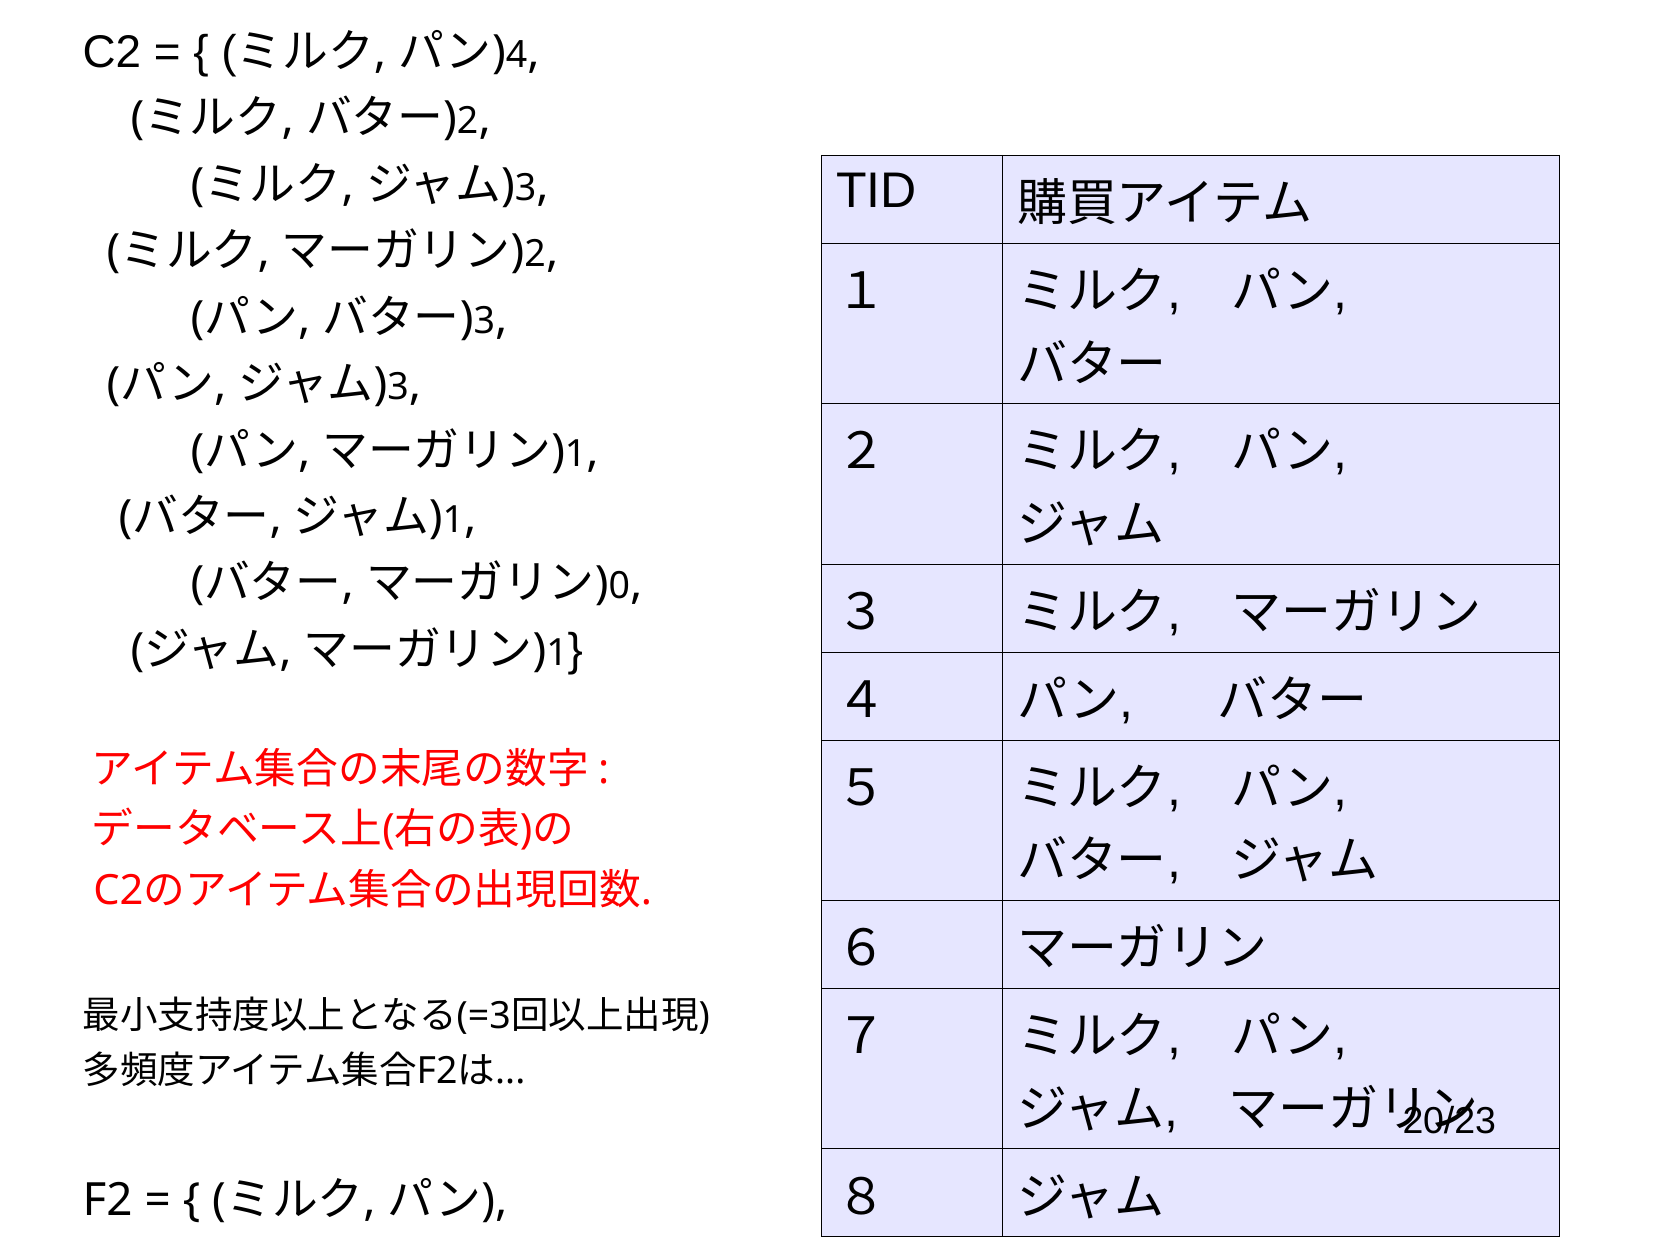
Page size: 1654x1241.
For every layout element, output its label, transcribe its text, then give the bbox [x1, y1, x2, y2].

table_cell ２ [822, 404, 1002, 564]
table_cell ６ [822, 901, 1002, 988]
table_cell ４ [822, 653, 1002, 740]
table_cell ３ [822, 565, 1002, 652]
table_cell ミルク, マーガリン [1003, 565, 1559, 652]
table_header TID [822, 156, 1002, 243]
text_box 20/23 [1387, 1092, 1536, 1150]
table_cell ７ [822, 989, 1002, 1148]
table_cell ８ [822, 1149, 1002, 1236]
table_header 購買アイテム [1003, 156, 1559, 243]
table_cell パン, バター [1003, 653, 1559, 740]
table_cell ミルク, パン, バター [1003, 244, 1559, 403]
table_cell ミルク, パン, ジャム, マーガリン [1003, 989, 1559, 1148]
table_cell ジャム [1003, 1149, 1559, 1236]
table_cell ５ [822, 741, 1002, 900]
table_cell ミルク, パン, ジャム [1003, 404, 1559, 564]
table_cell マーガリン [1003, 901, 1559, 988]
subtitle F1 = { ミルク, パン, バター, ジャム, マーガリン } C2 = { (ミルク, パン)4, (ミルク, バター)2, (ミルク, ジャム)3, (ミルク, マーガリン)2, (パン, バター)3, (パン, ジャム)3, (パン, マーガリン)1, (バター, ジャム)1, (バター, マーガリン)0, (ジャム, マーガリン)1} アイテム集合の末尾の数字 : データベース上(右の表)の C2のアイテム集合の出現回数. 最小支持度以上となる(=3回以上出現) 多頻度アイテム集合F2は... F2 = { (ミルク, パン), (ミルク, ジャム), (パン, バター), (パン, ジャム) } [82, 54, 768, 1212]
table_cell １ [822, 244, 1002, 403]
table_cell ミルク, パン, バター, ジャム [1003, 741, 1559, 900]
